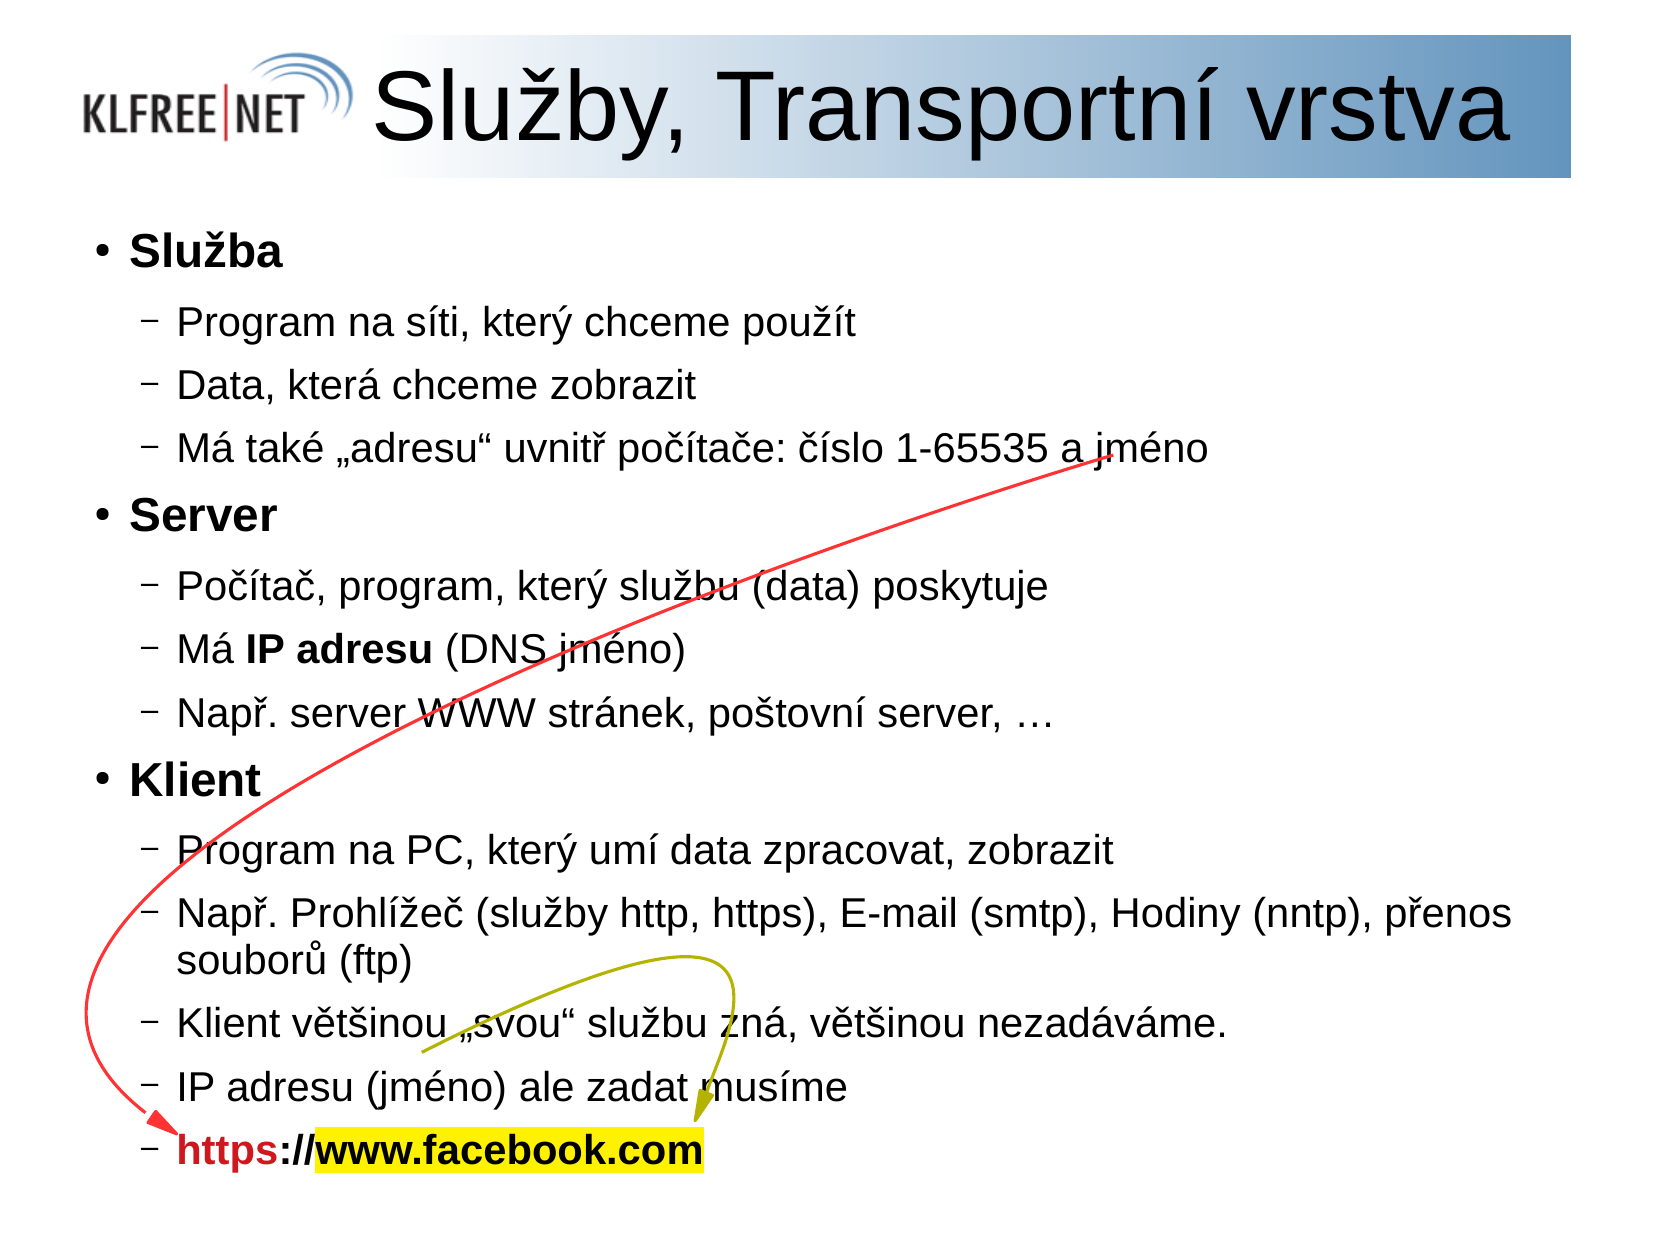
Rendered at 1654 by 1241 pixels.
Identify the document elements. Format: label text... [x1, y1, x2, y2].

picture [59, 11, 372, 201]
list Služba Program na síti, který chceme použít Data, která chceme zobrazit Má také „adresu“ uvnitř počítače: číslo 1-65535 a jméno Server Počítač, program, který službu (data) poskytuje Má IP adresu (DNS jméno) Např. server WWW stránek, poštovní server, … Klient Program na PC, který umí data zpracovat, zobrazit Např. Prohlížeč (služby http, https), E-mail (smtp), Hodiny (nntp), přenos souborů (ftp) Klient většinou „svou“ službu zná, většinou nezadáváme. IP adresu (jméno) ale zadat musíme https://www.facebook.com [82, 224, 1571, 1185]
title Služby, Transportní vrstva [371, 47, 1560, 166]
